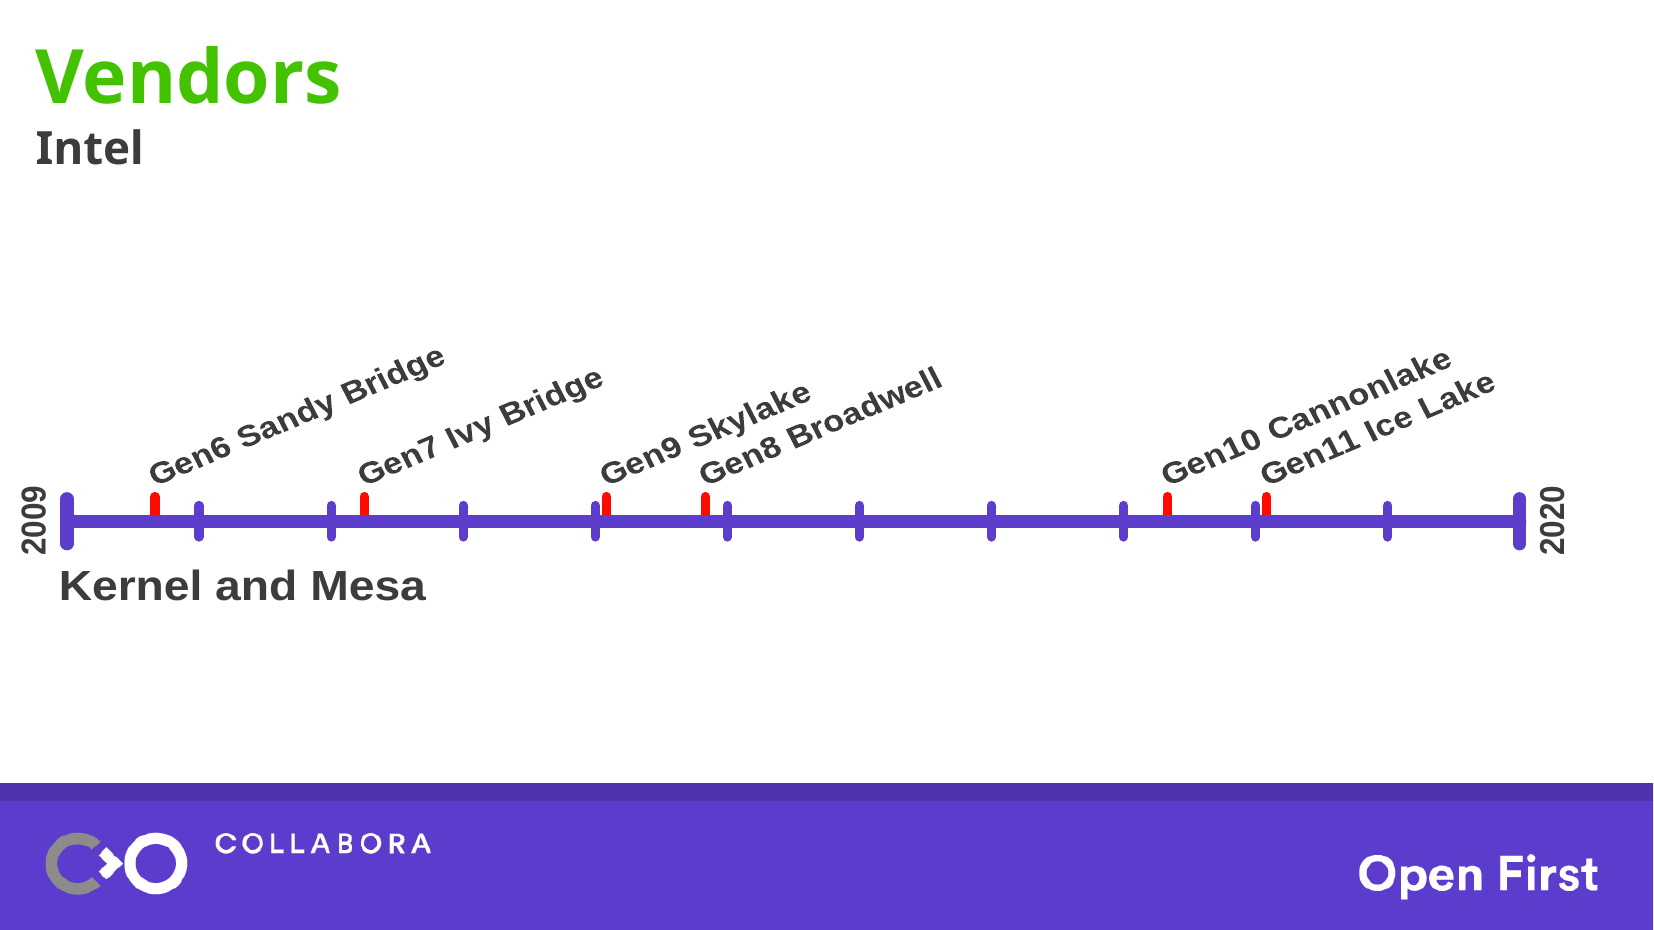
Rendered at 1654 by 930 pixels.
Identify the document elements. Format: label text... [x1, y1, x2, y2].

picture [0, 0, 1654, 930]
title Vendors Intel [35, 28, 1608, 193]
